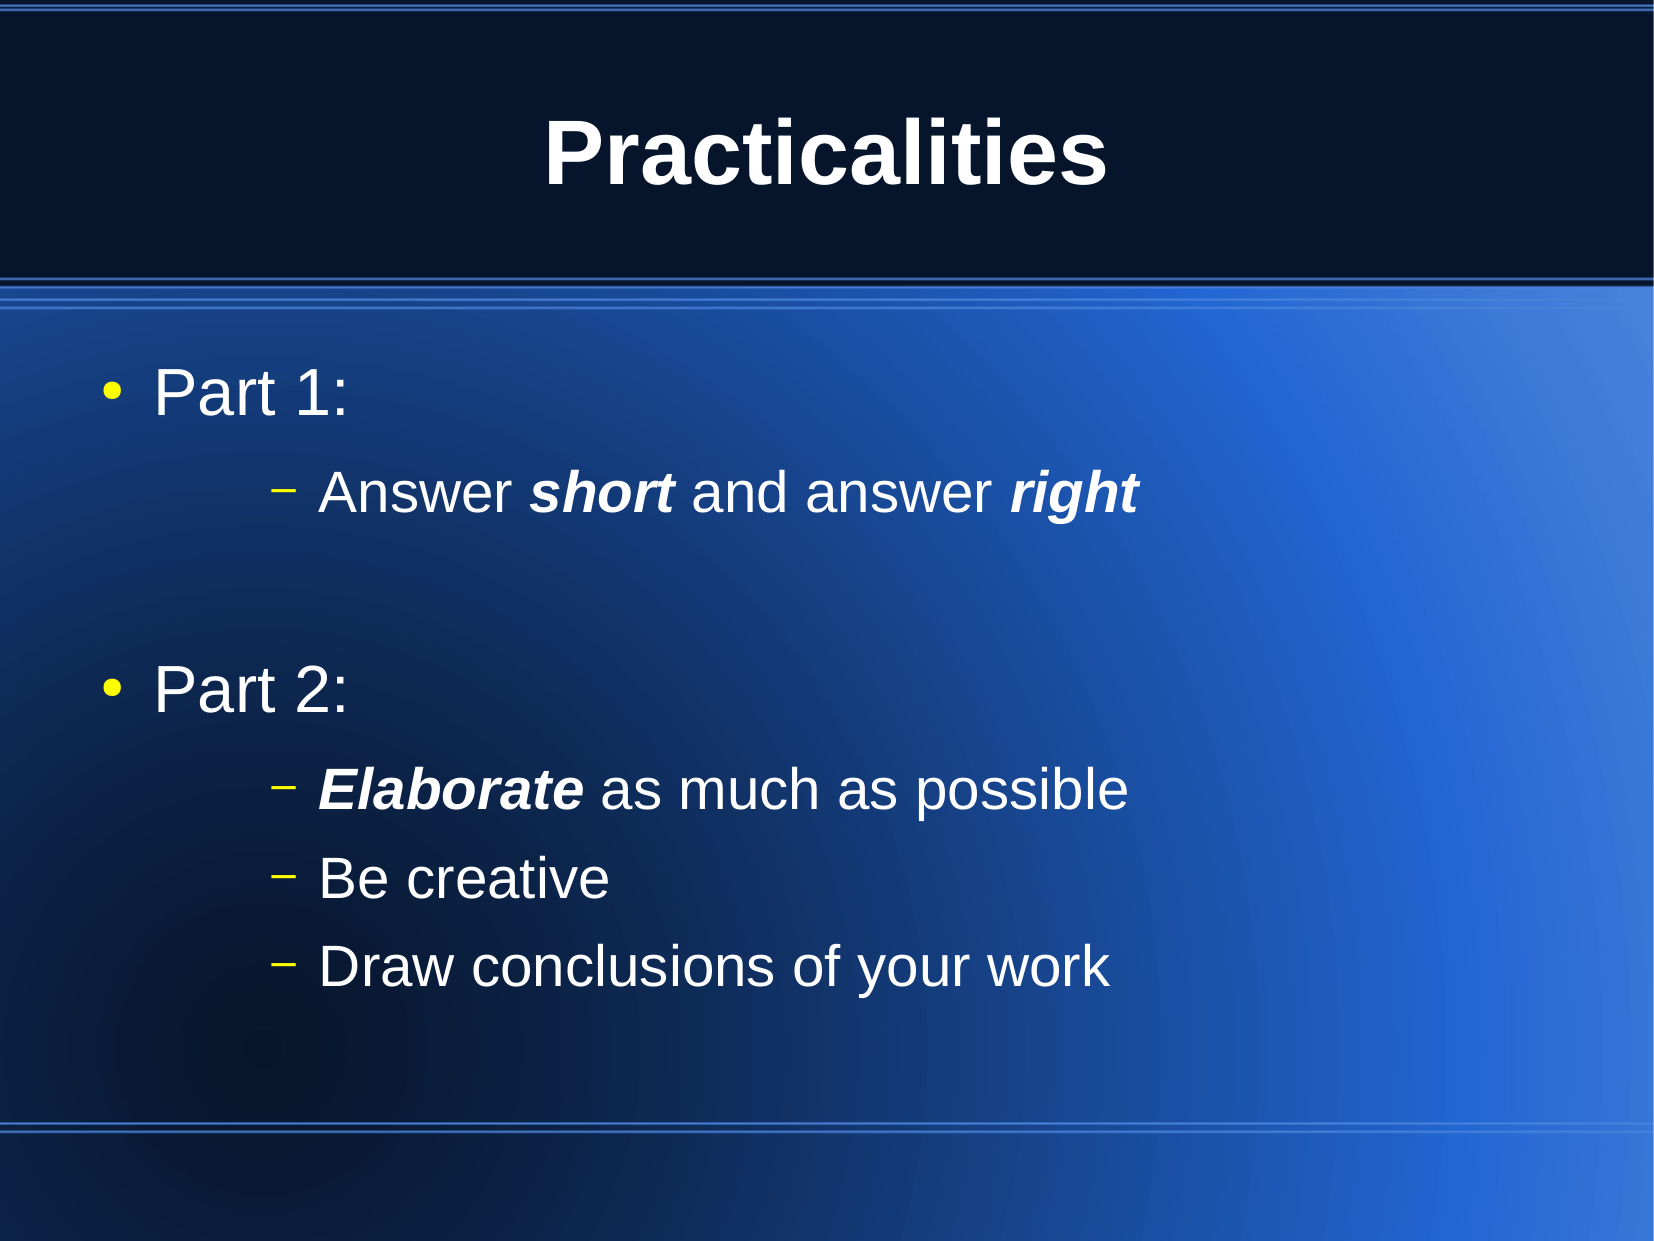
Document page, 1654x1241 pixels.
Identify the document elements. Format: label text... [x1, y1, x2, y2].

picture [0, 0, 1654, 1241]
title Practicalities [82, 49, 1571, 257]
list Part 1: Answer short and answer right Part 2: Elaborate as much as possible Be creative Draw conclusions of your work [82, 355, 1571, 1075]
